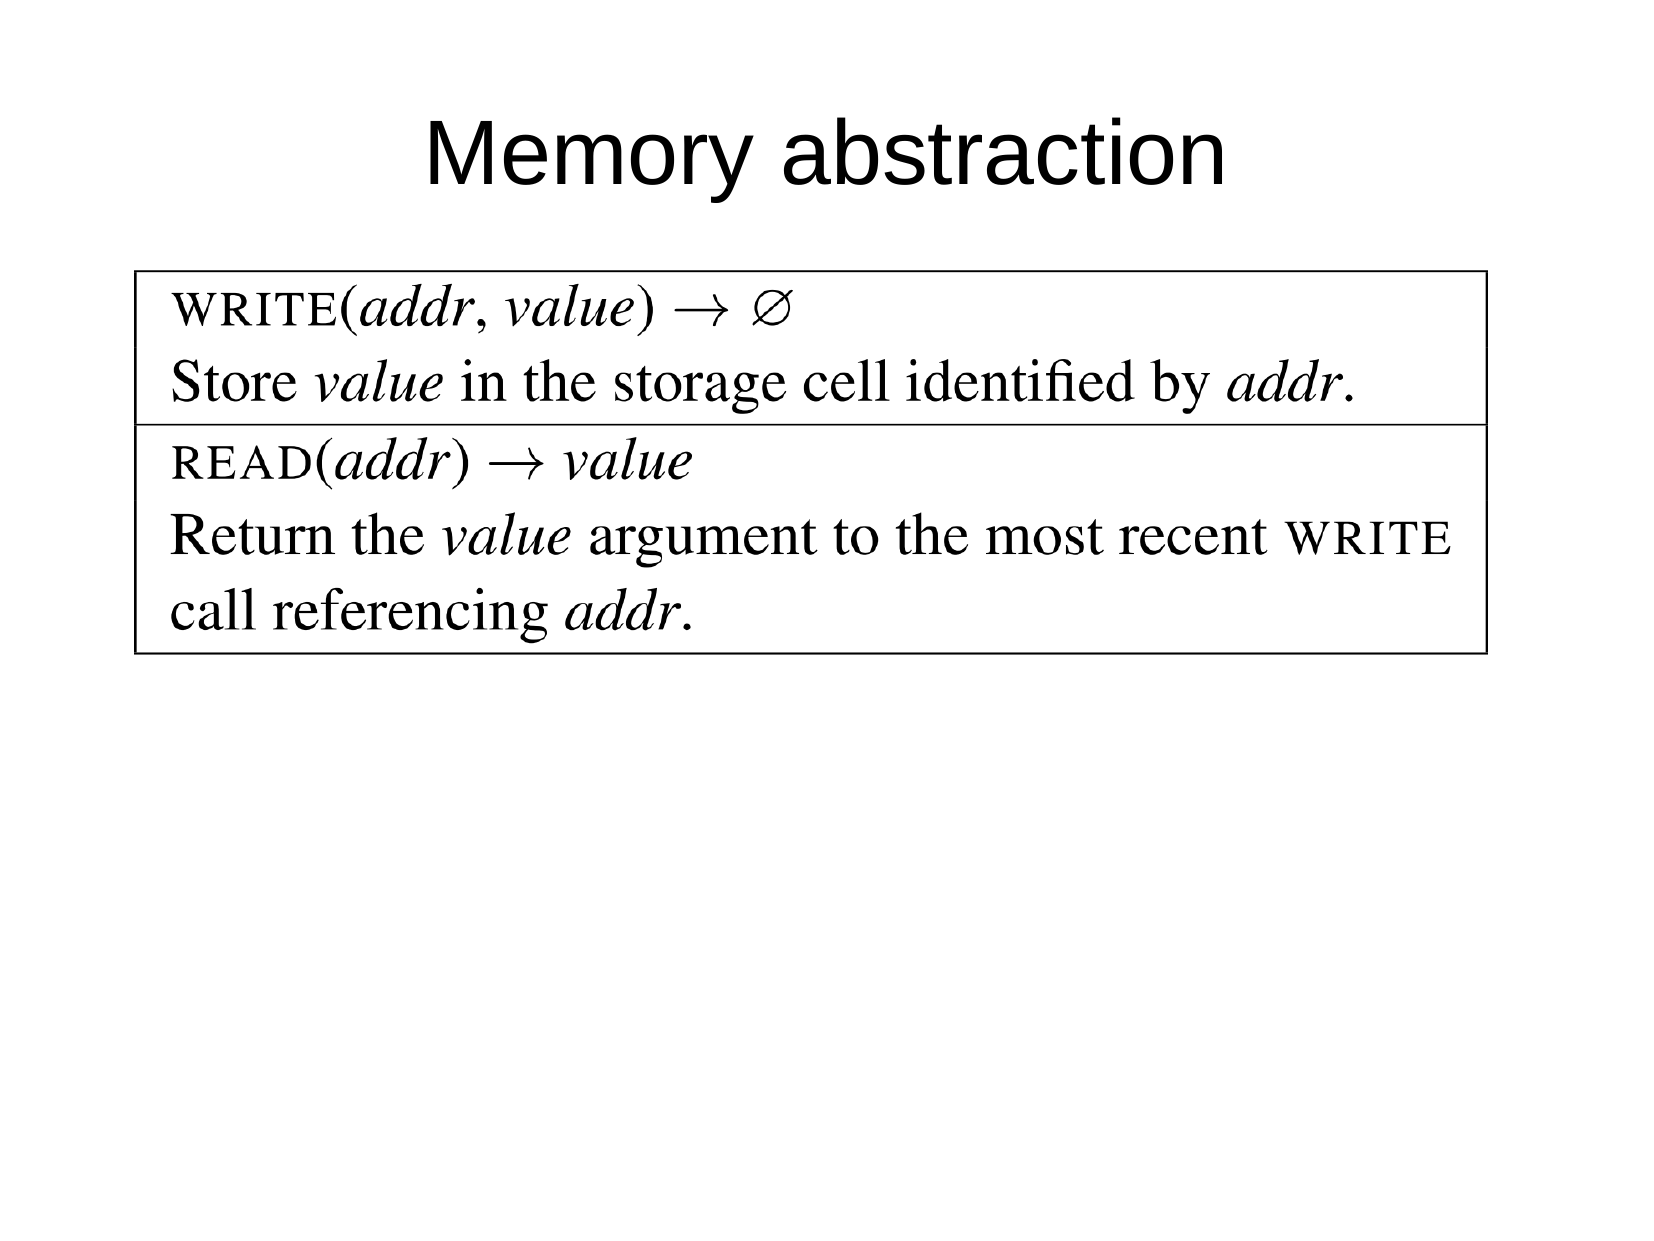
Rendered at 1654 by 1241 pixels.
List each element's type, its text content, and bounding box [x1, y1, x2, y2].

title Memory abstraction [82, 49, 1571, 257]
picture [112, 250, 1501, 676]
